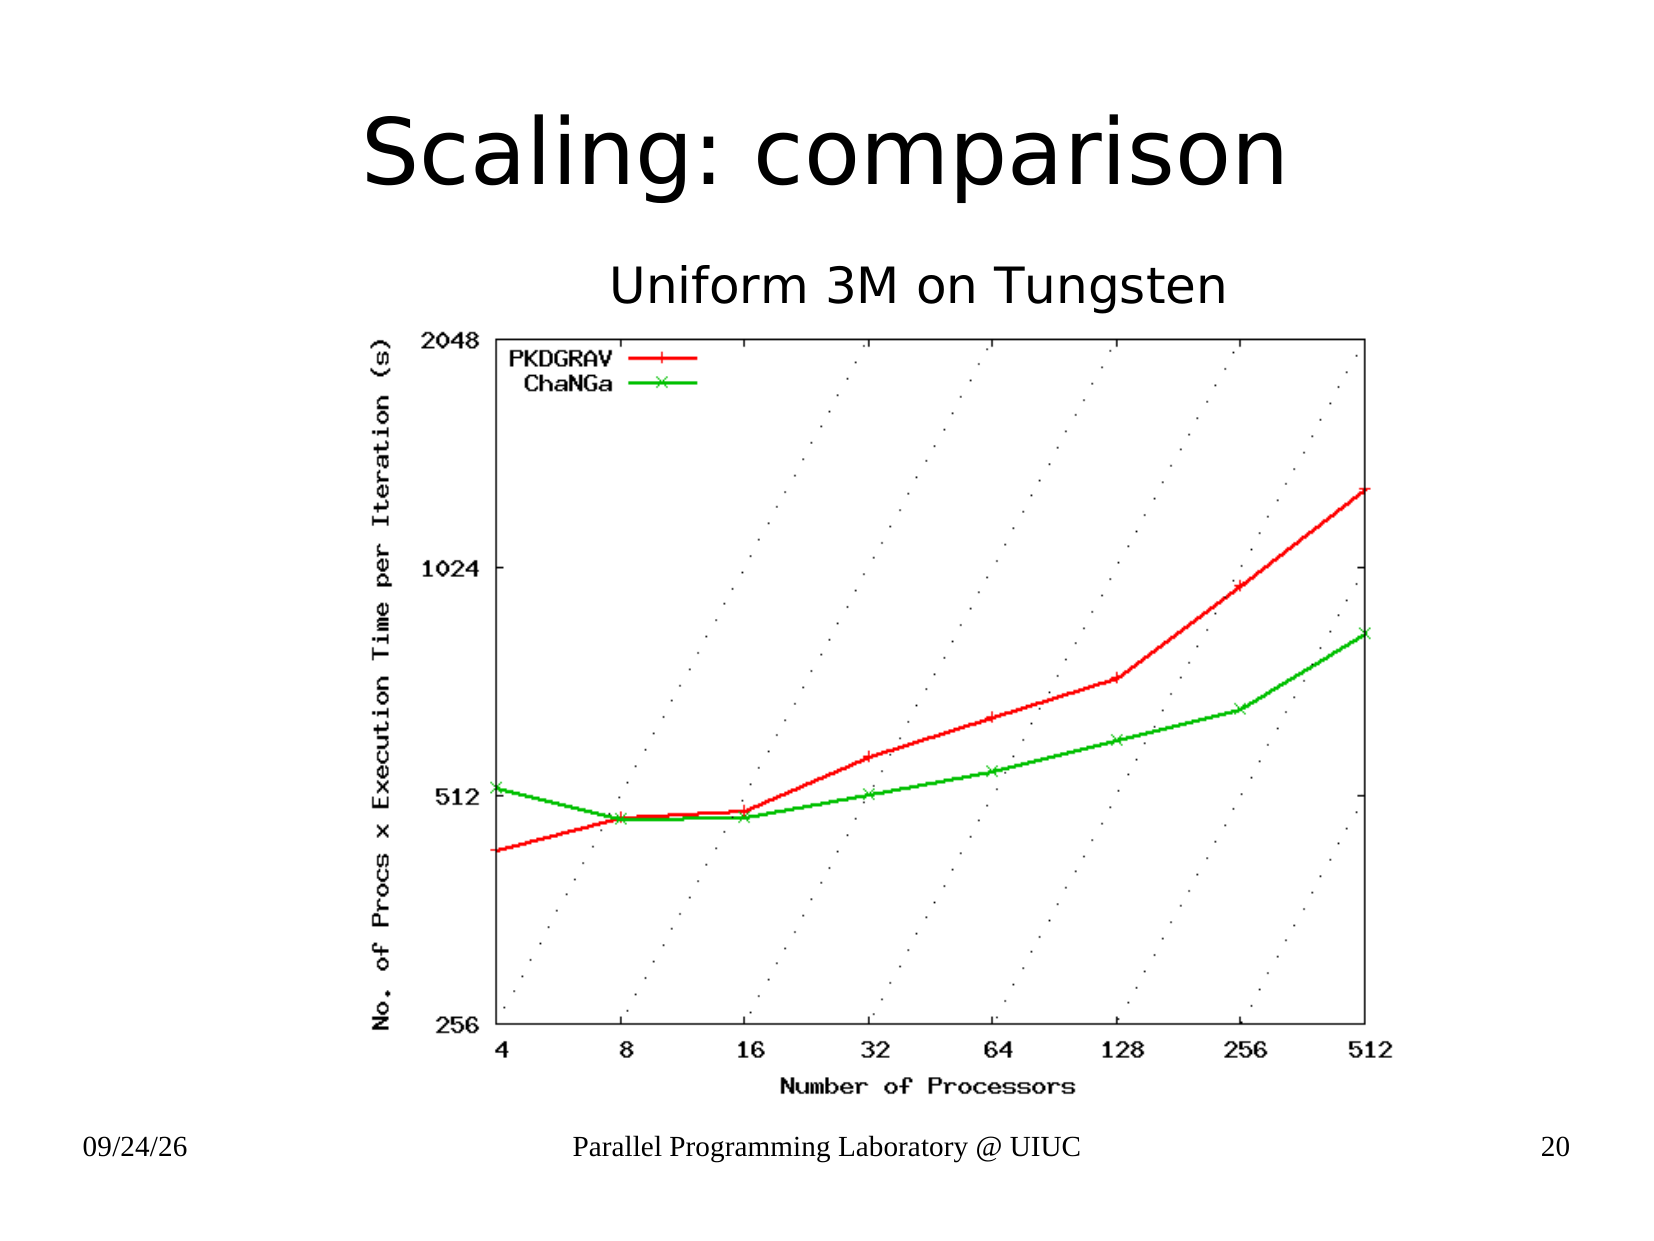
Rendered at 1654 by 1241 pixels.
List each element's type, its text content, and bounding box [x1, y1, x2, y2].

text_box Uniform 3M on Tungsten [595, 249, 1245, 323]
title Scaling: comparison [82, 49, 1571, 257]
picture [356, 311, 1407, 1099]
